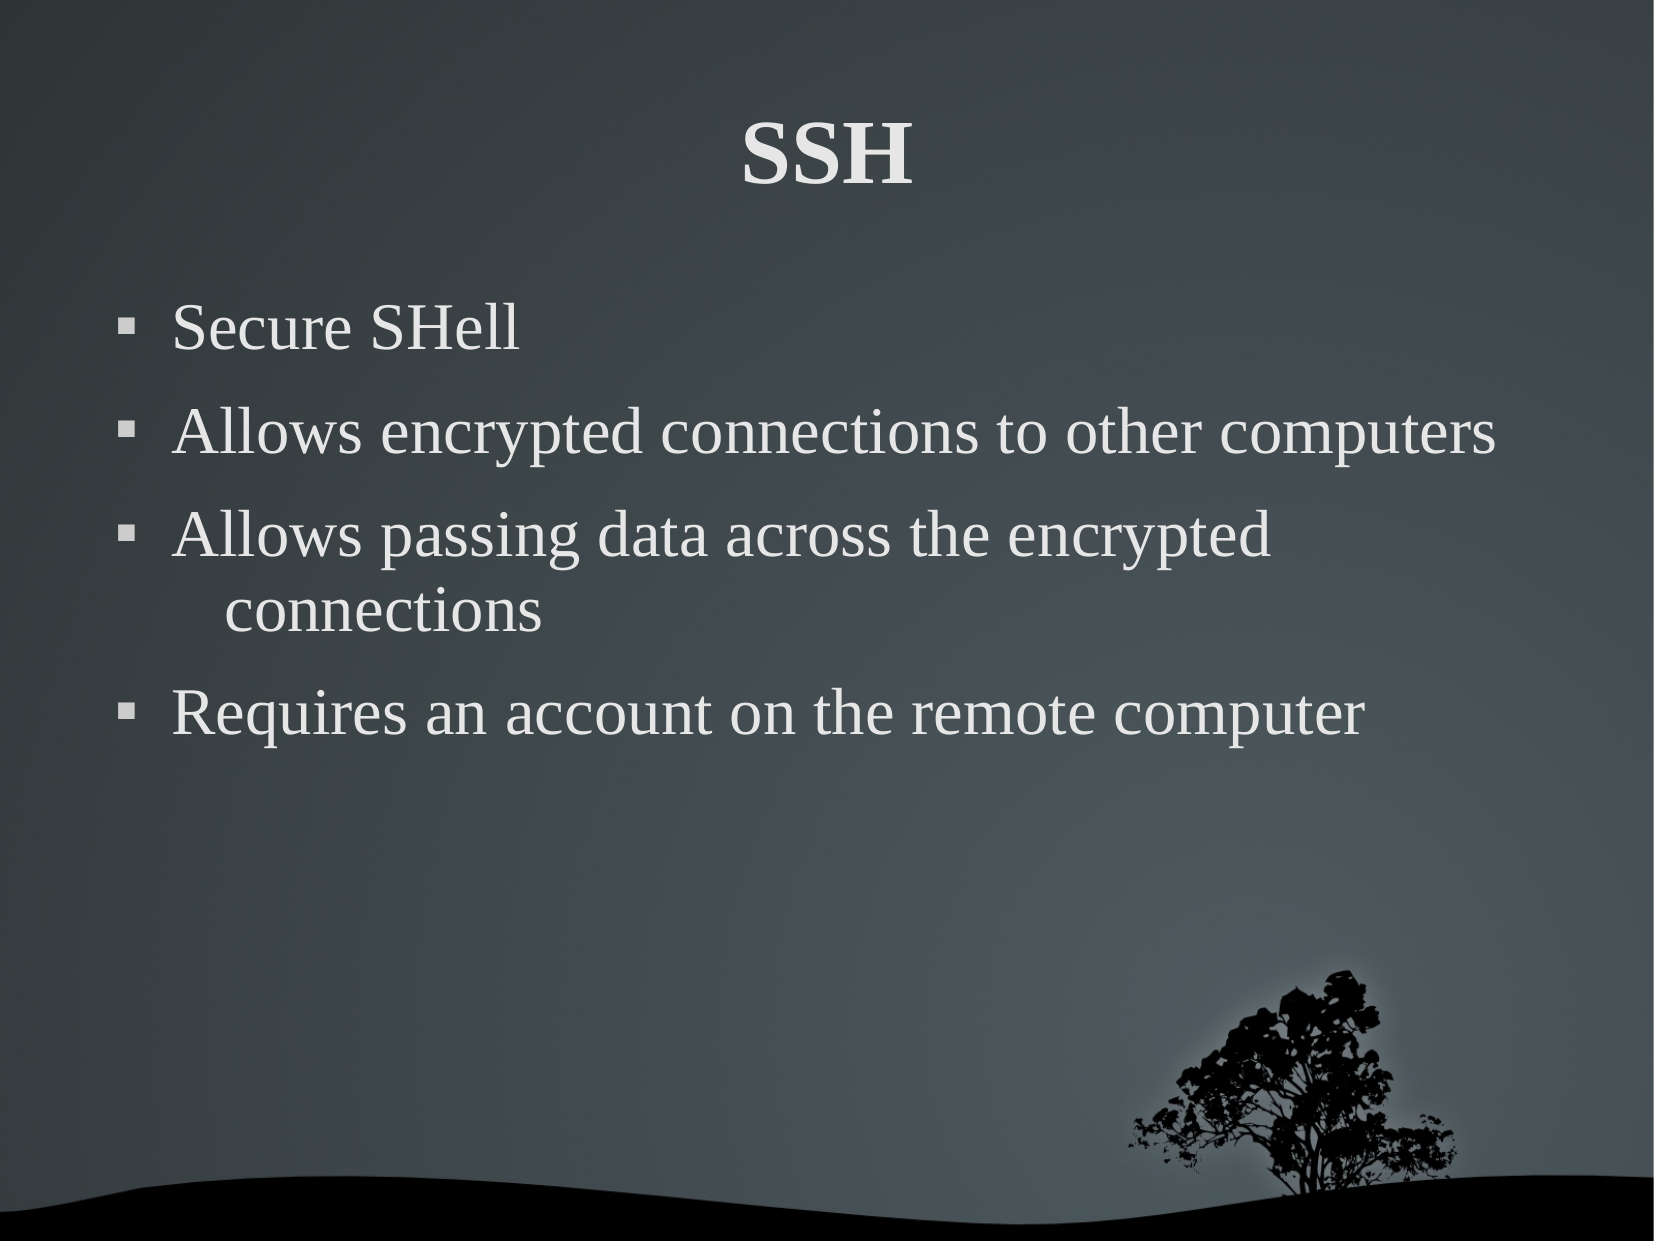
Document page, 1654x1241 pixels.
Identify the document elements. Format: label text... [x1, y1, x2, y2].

picture [0, 0, 1654, 1241]
list Secure SHell Allows encrypted connections to other computers Allows passing data across the encrypted connections Requires an account on the remote computer [82, 290, 1571, 1094]
title SSH [82, 49, 1571, 257]
